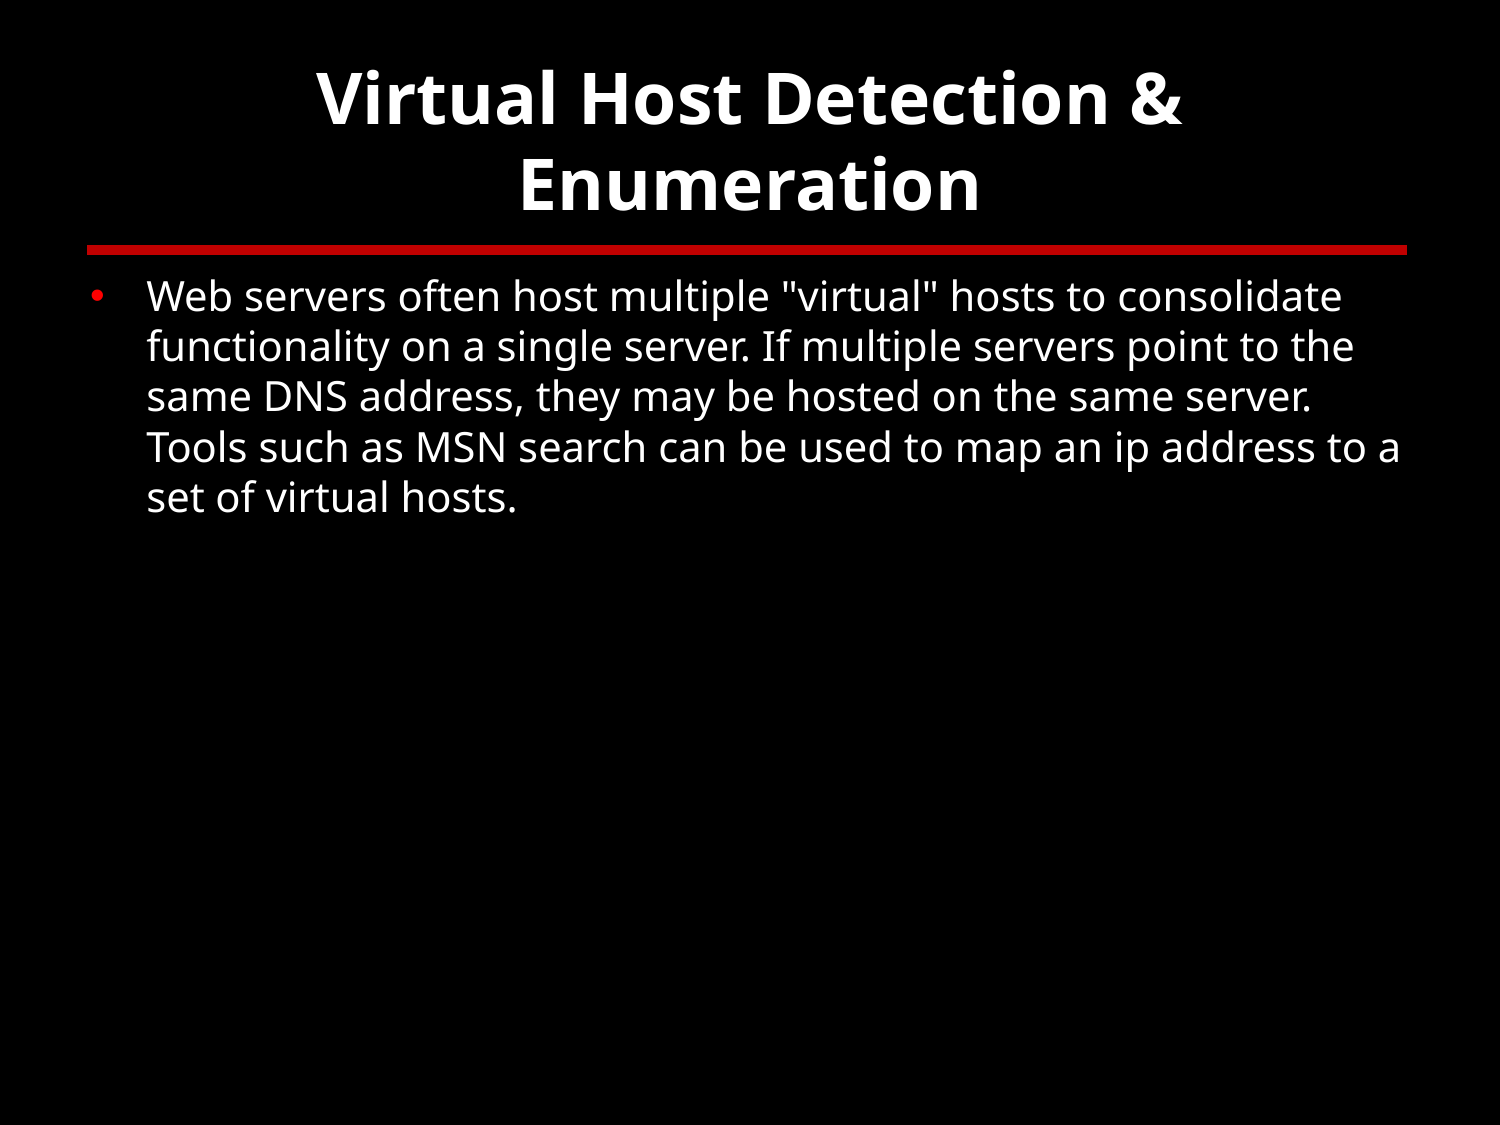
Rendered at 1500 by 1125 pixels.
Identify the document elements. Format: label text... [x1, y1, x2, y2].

title Virtual Host Detection & Enumeration [75, 45, 1425, 233]
list Web servers often host multiple "virtual" hosts to consolidate functionality on a single server. If multiple servers point to the same DNS address, they may be hosted on the same server. Tools such as MSN search can be used to map an ip address to a set of virtual hosts. [75, 262, 1425, 1005]
